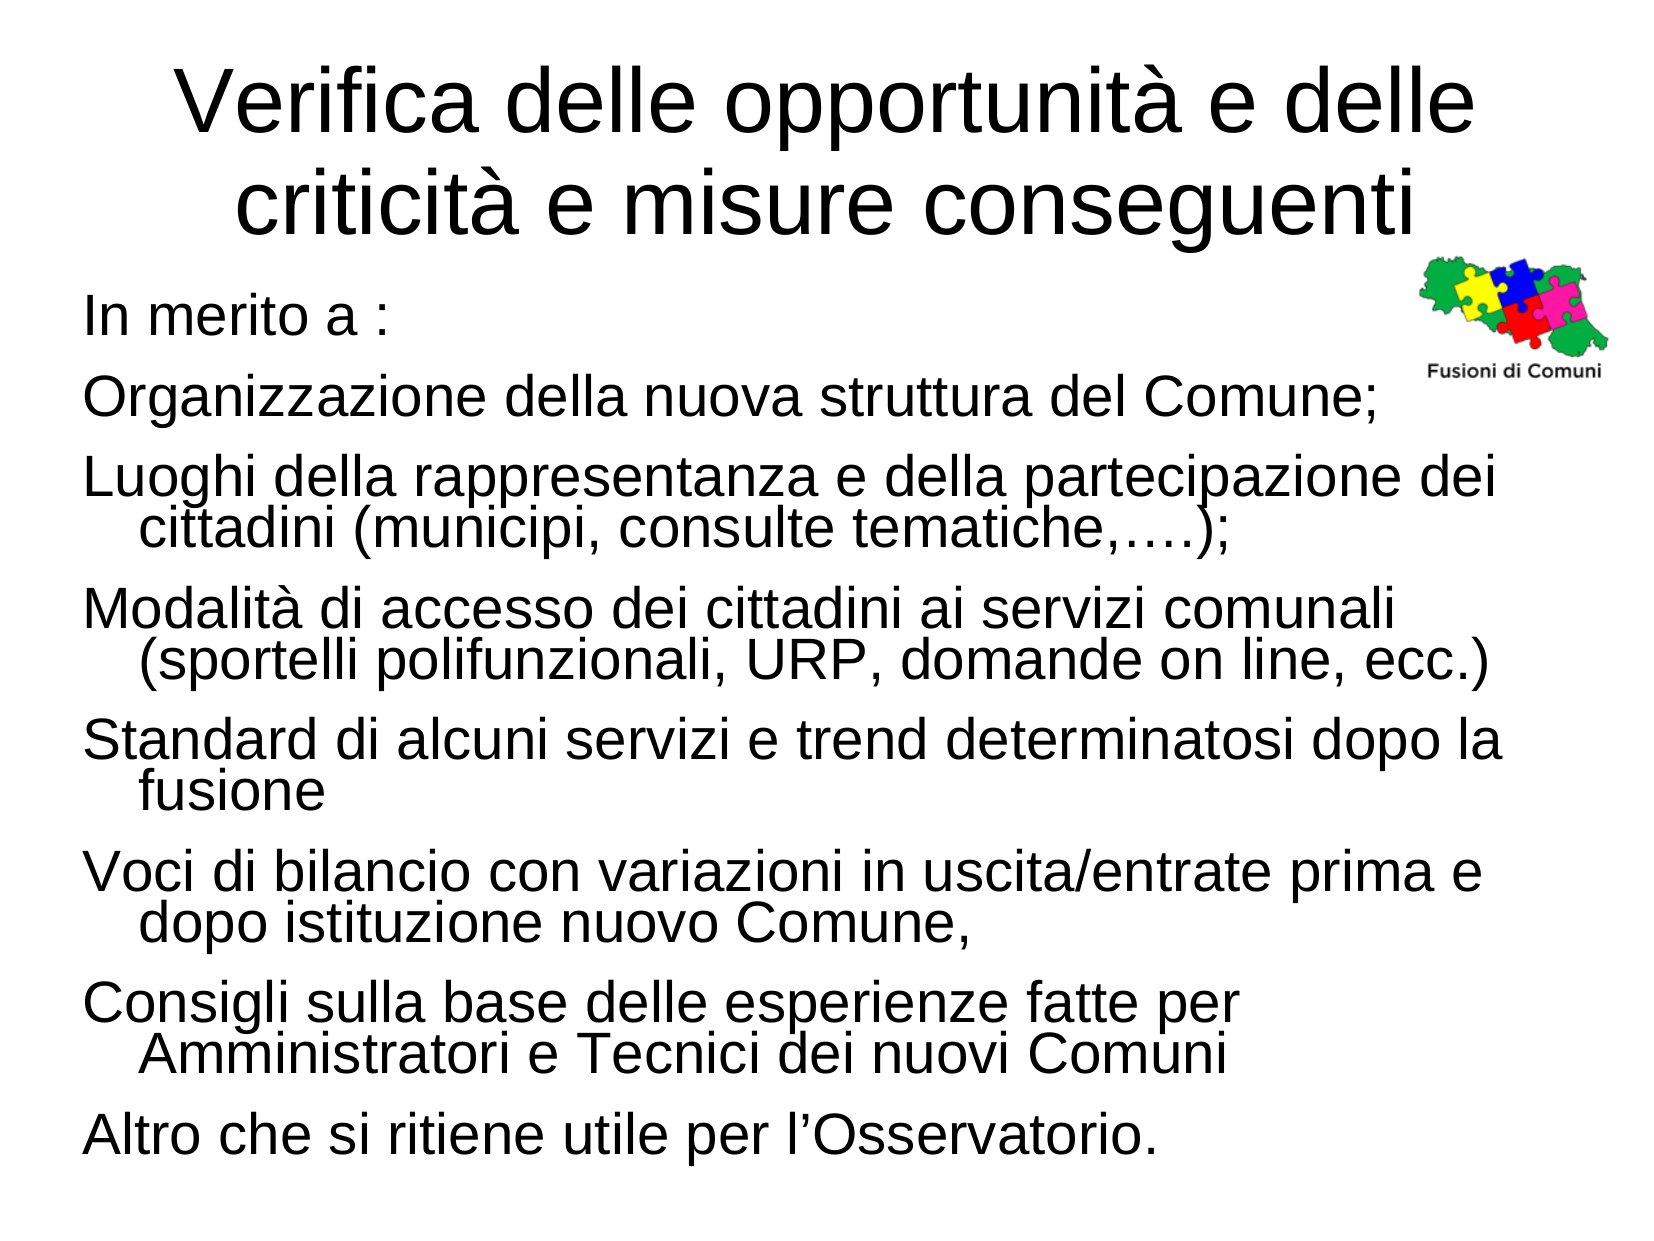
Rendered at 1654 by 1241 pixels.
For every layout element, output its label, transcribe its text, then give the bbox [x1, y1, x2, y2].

picture [1417, 253, 1611, 383]
title Verifica delle opportunità e delle criticità e misure conseguenti [82, 49, 1571, 257]
list In merito a : Organizzazione della nuova struttura del Comune; Luoghi della rappresentanza e della partecipazione dei cittadini (municipi, consulte tematiche,….); Modalità di accesso dei cittadini ai servizi comunali (sportelli polifunzionali, URP, domande on line, ecc.) Standard di alcuni servizi e trend determinatosi dopo la fusione Voci di bilancio con variazioni in uscita/entrate prima e dopo istituzione nuovo Comune, Consigli sulla base delle esperienze fatte per Amministratori e Tecnici dei nuovi Comuni Altro che si ritiene utile per l’Osservatorio. [82, 290, 1571, 1109]
